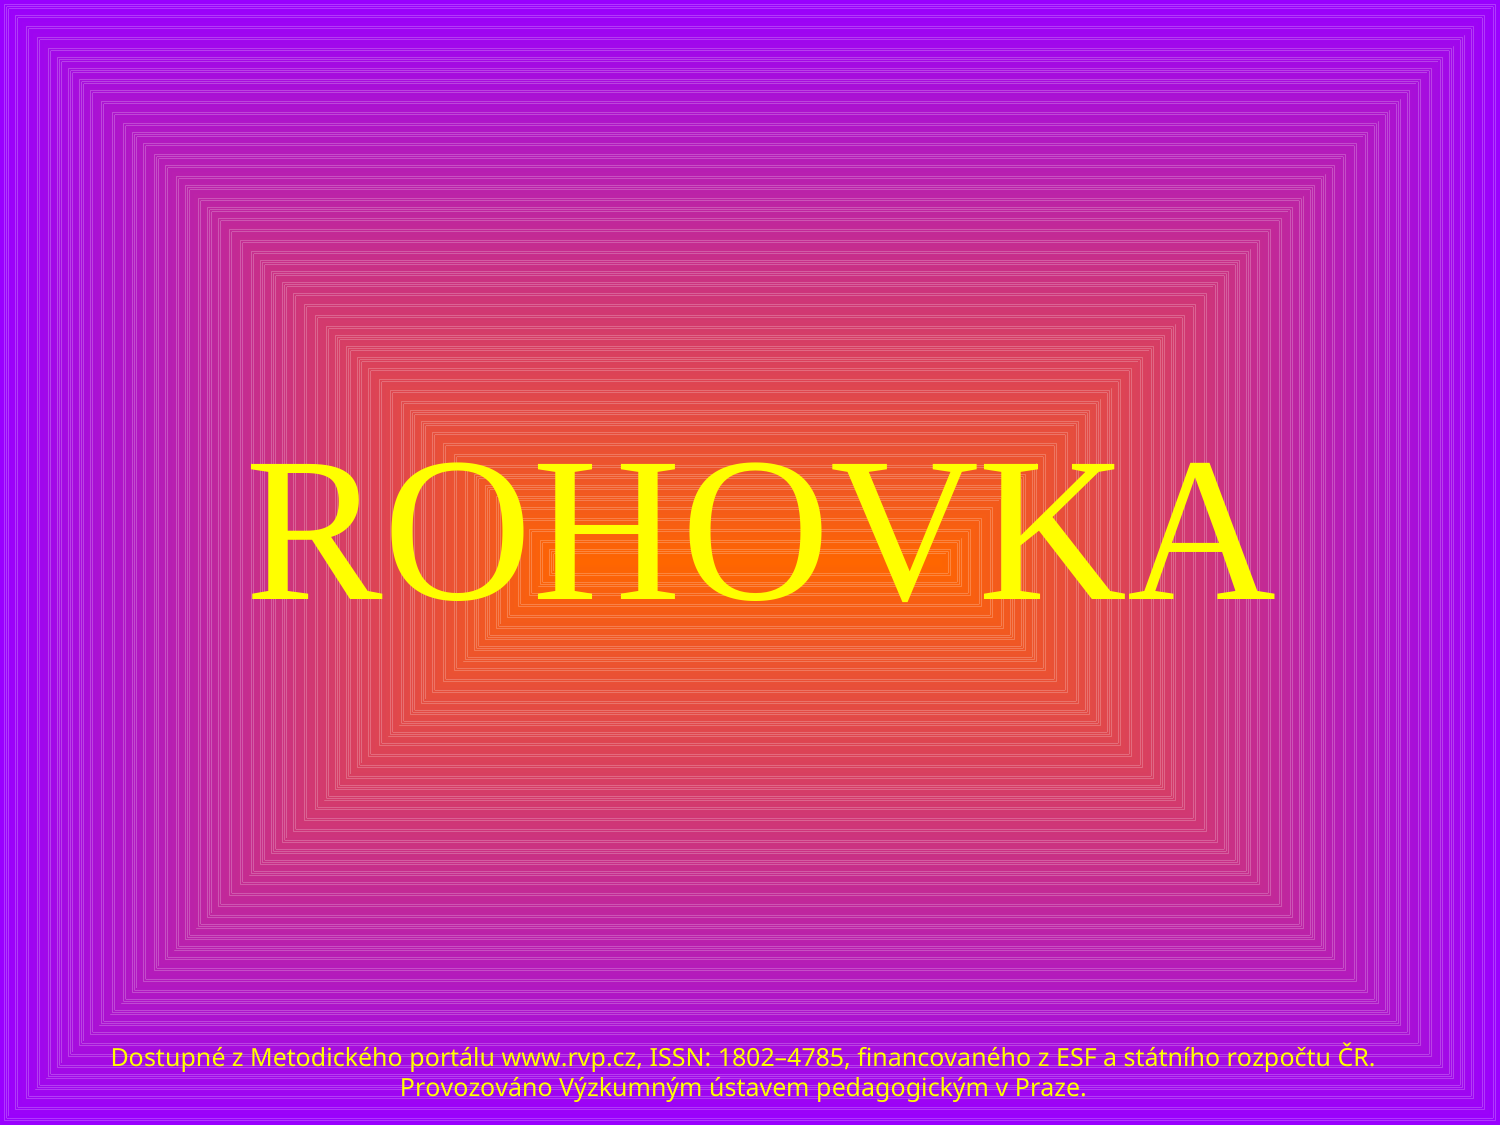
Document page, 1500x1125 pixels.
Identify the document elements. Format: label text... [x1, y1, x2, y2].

text_box Dostupné z Metodického portálu www.rvp.cz, ISSN: 1802–4785, financovaného z ESF a státního rozpočtu ČR. Provozováno Výzkumným ústavem pedagogickým v Praze. [35, 1041, 1454, 1102]
text_box ROHOVKA [100, 385, 1424, 649]
